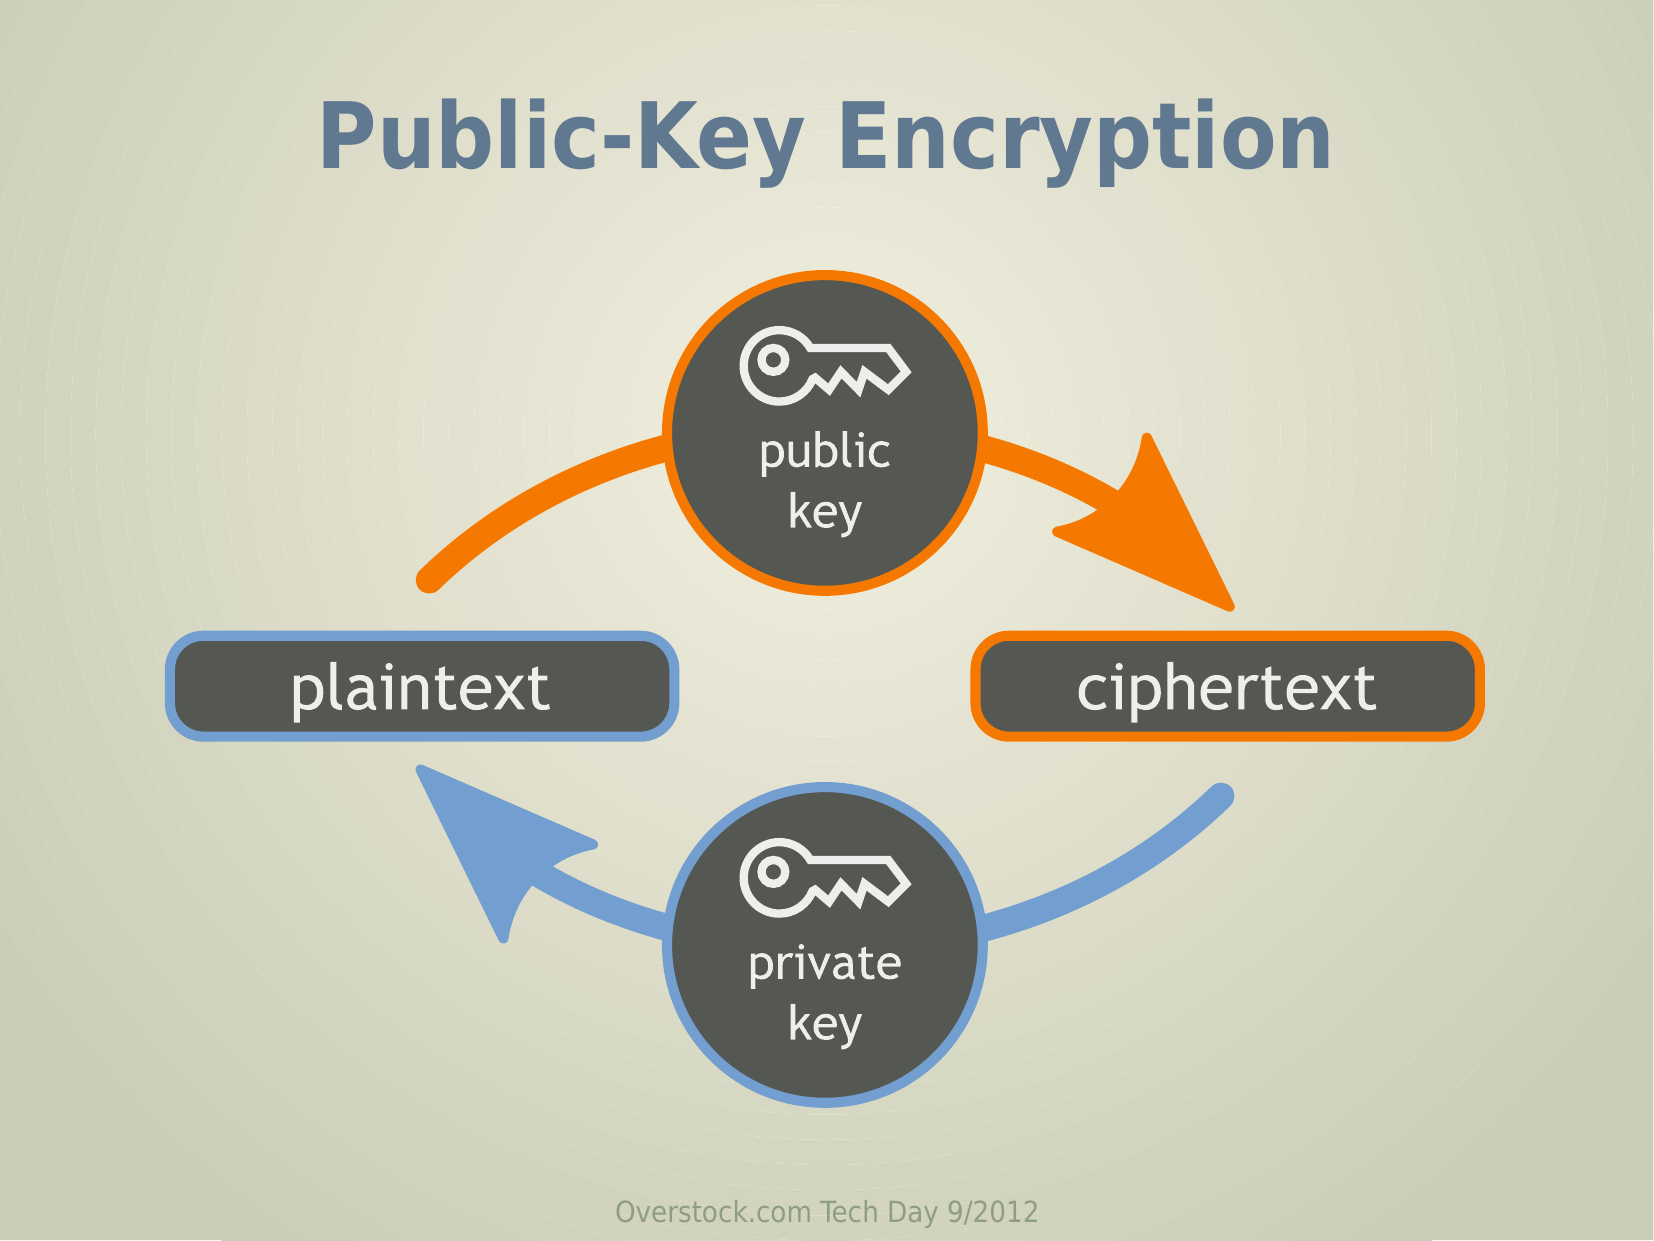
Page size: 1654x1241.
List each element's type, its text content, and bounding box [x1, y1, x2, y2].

title Public-Key Encryption [82, 49, 1571, 226]
picture [164, 270, 1486, 1108]
